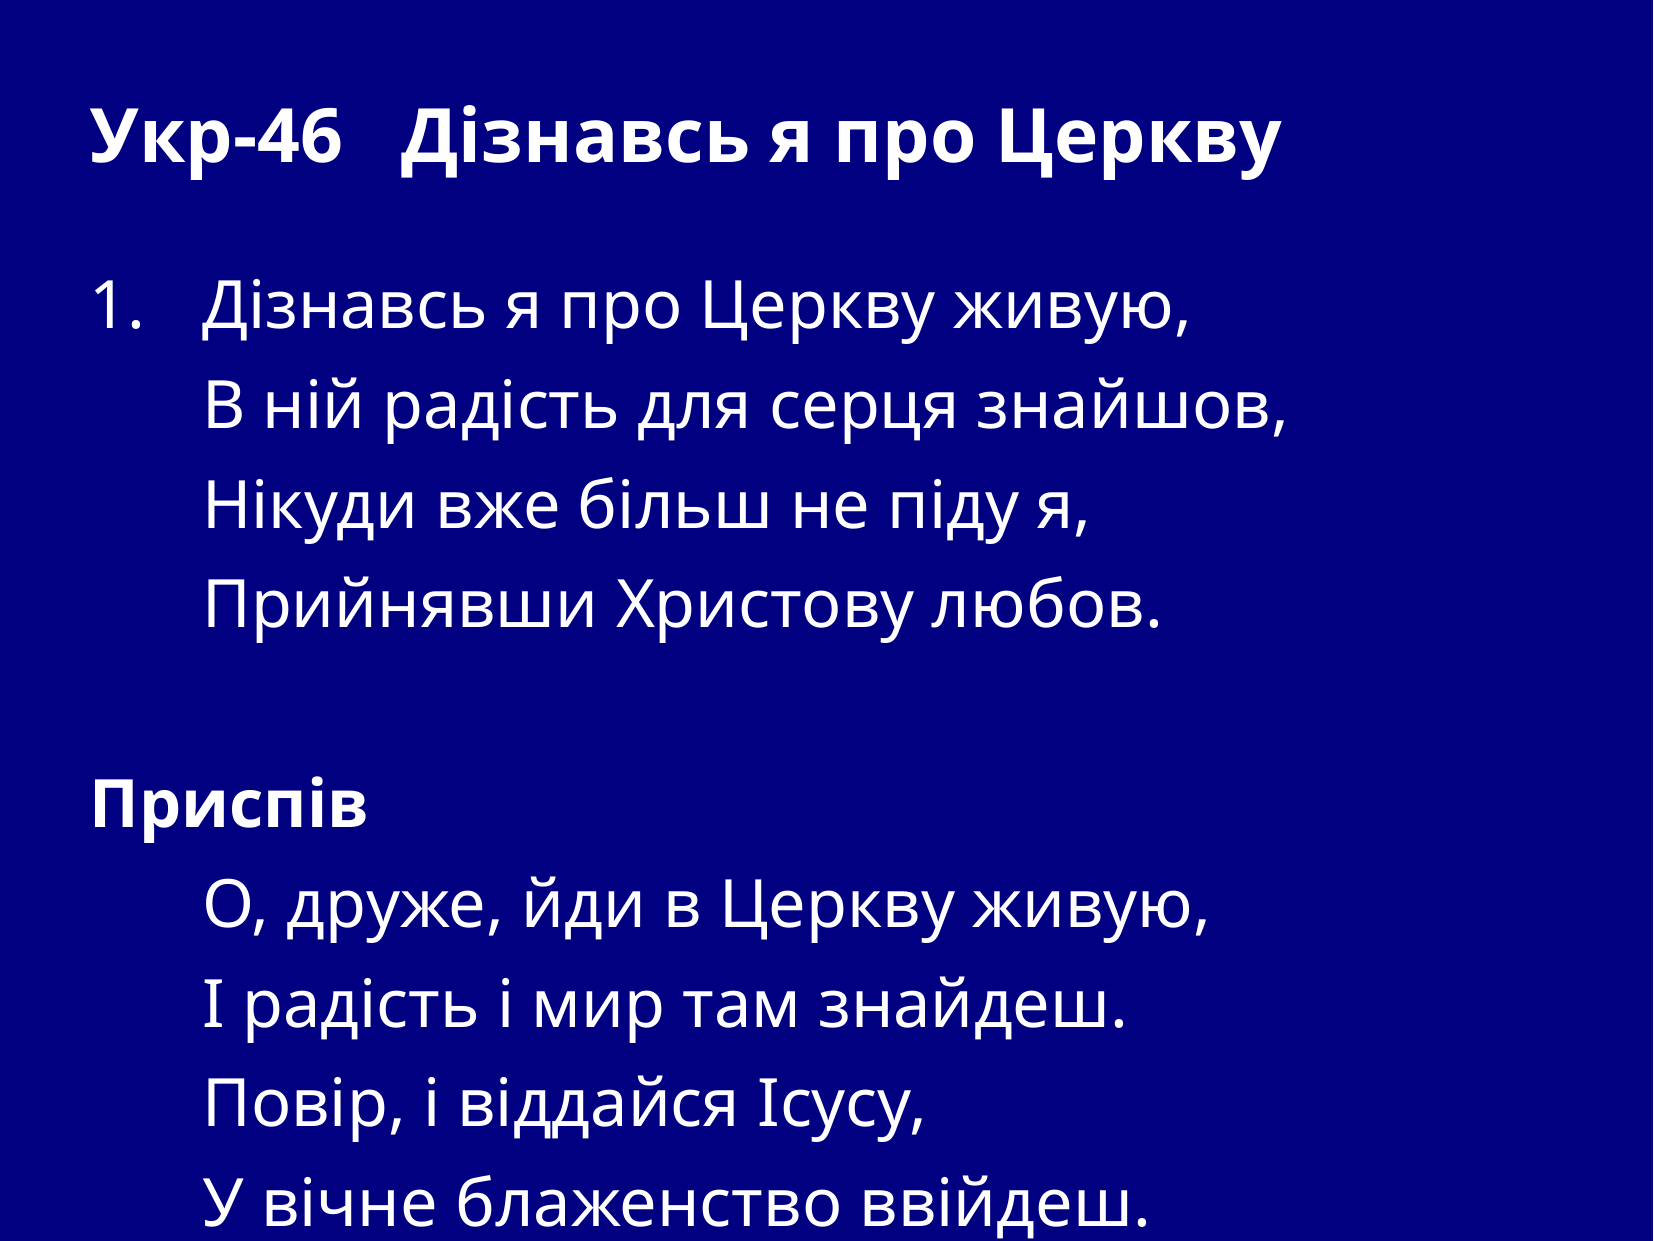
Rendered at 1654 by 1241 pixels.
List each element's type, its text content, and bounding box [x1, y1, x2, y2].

text_box 1. Дізнавсь я про Церкву живую, В ній радість для серця знайшов, Нікуди вже більш не піду я, Прийнявши Христову любов. Приспів О, друже, йди в Церкву живую, І радість і мир там знайдеш. Повір, і віддайся Ісусу, У вічне блаженство ввійдеш. [75, 188, 1576, 1163]
text_box Укр-46 Дізнавсь я про Церкву [75, 75, 1576, 188]
